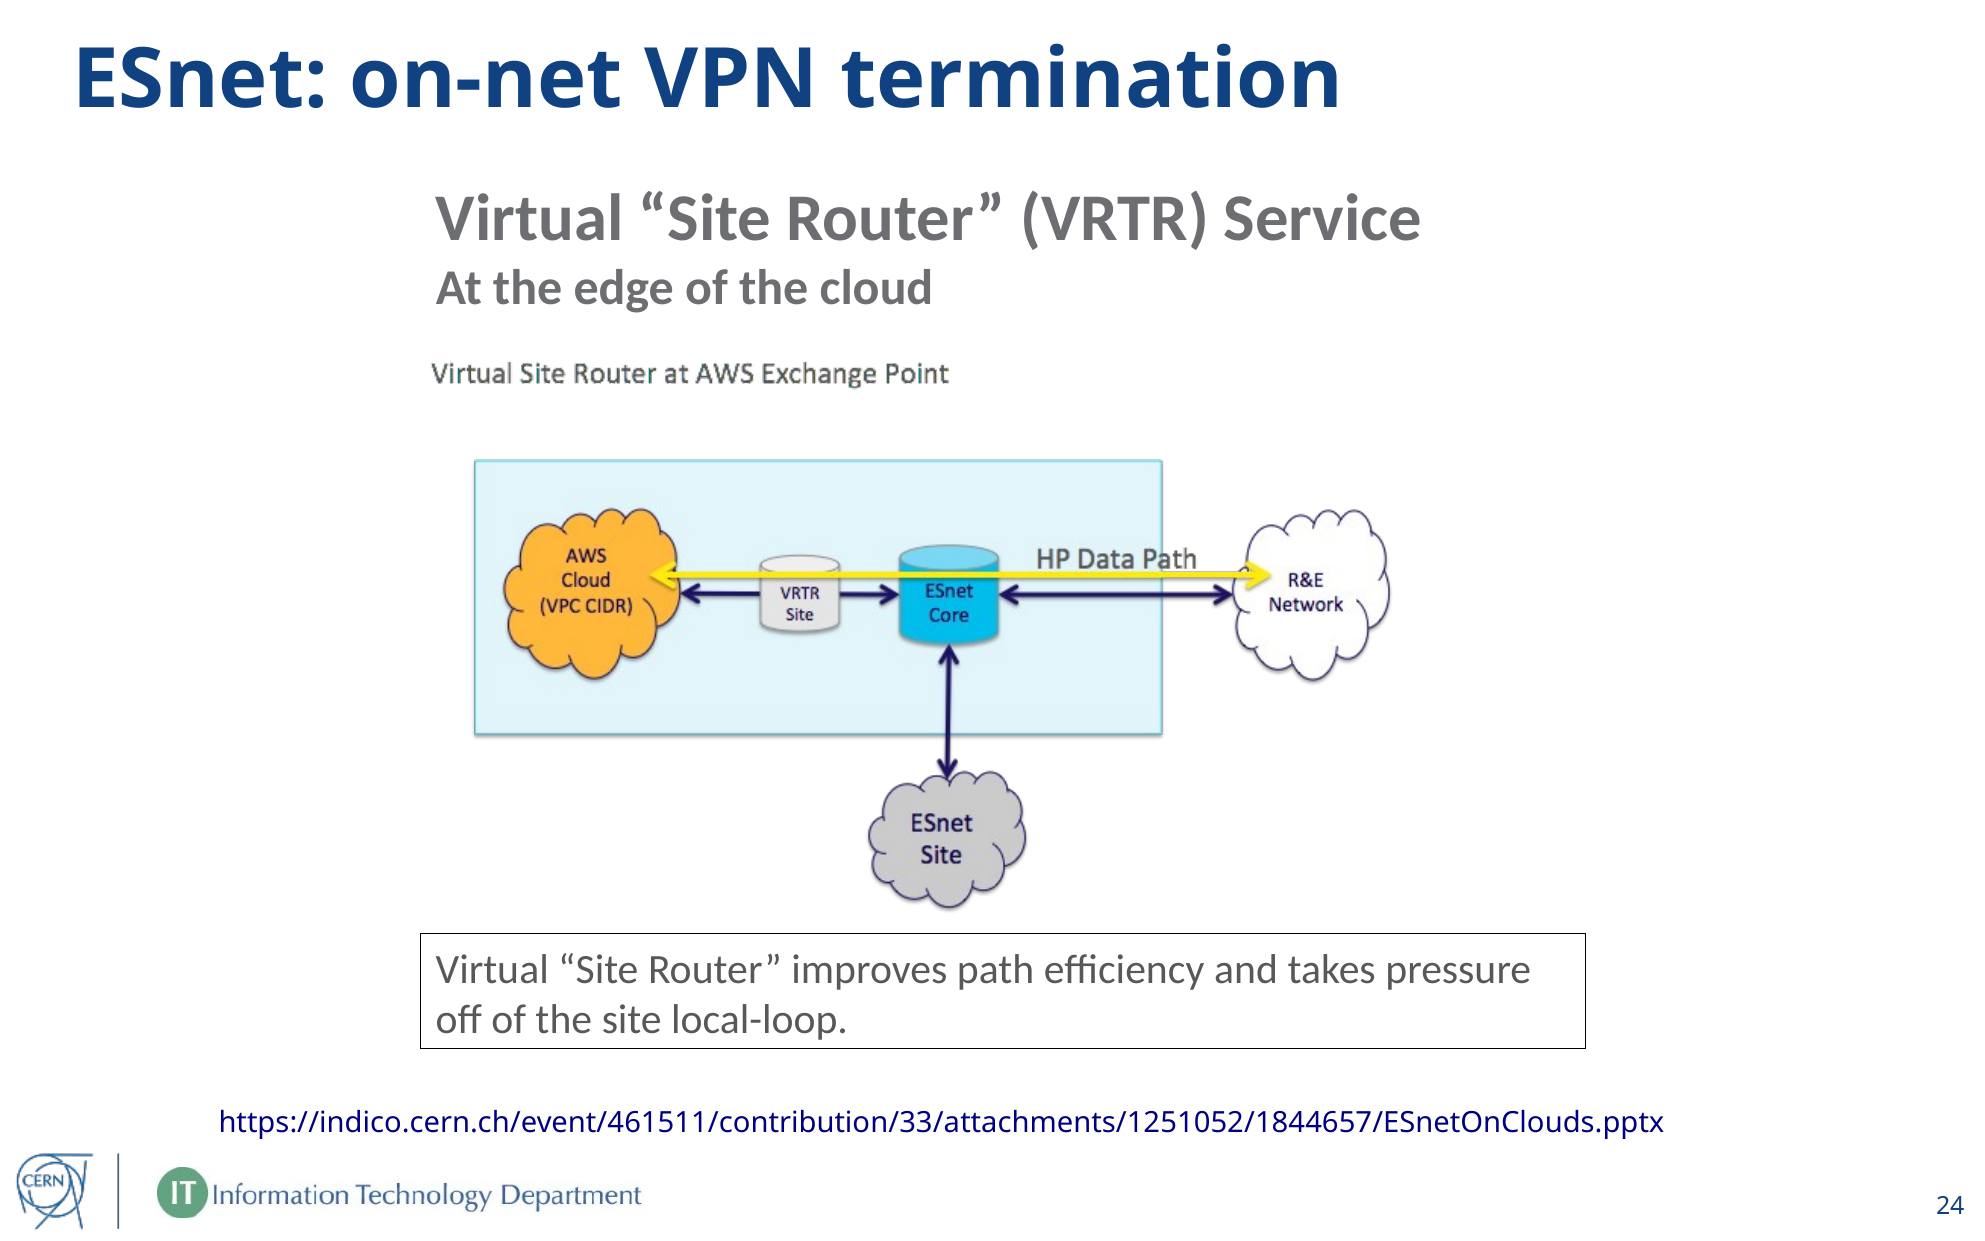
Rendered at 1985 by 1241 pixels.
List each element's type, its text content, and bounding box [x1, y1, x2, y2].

picture [51, 1200, 64, 1215]
picture [16, 1188, 64, 1236]
text_box https://indico.cern.ch/event/461511/contribution/33/attachments/1251052/1844657/ESnetOnClouds.pptx [203, 1093, 1881, 1181]
title ESnet: on-net VPN termination [72, 0, 1834, 166]
picture [157, 1167, 948, 1218]
picture [38, 1207, 55, 1215]
text_box Virtual “Site Router” improves path efficiency and takes pressure off of the site local-loop. [420, 933, 1586, 1049]
picture [420, 347, 1396, 917]
picture [19, 1188, 64, 1207]
title Virtual “Site Router” (VRTR) Service At the edge of the cloud [420, 150, 1771, 338]
